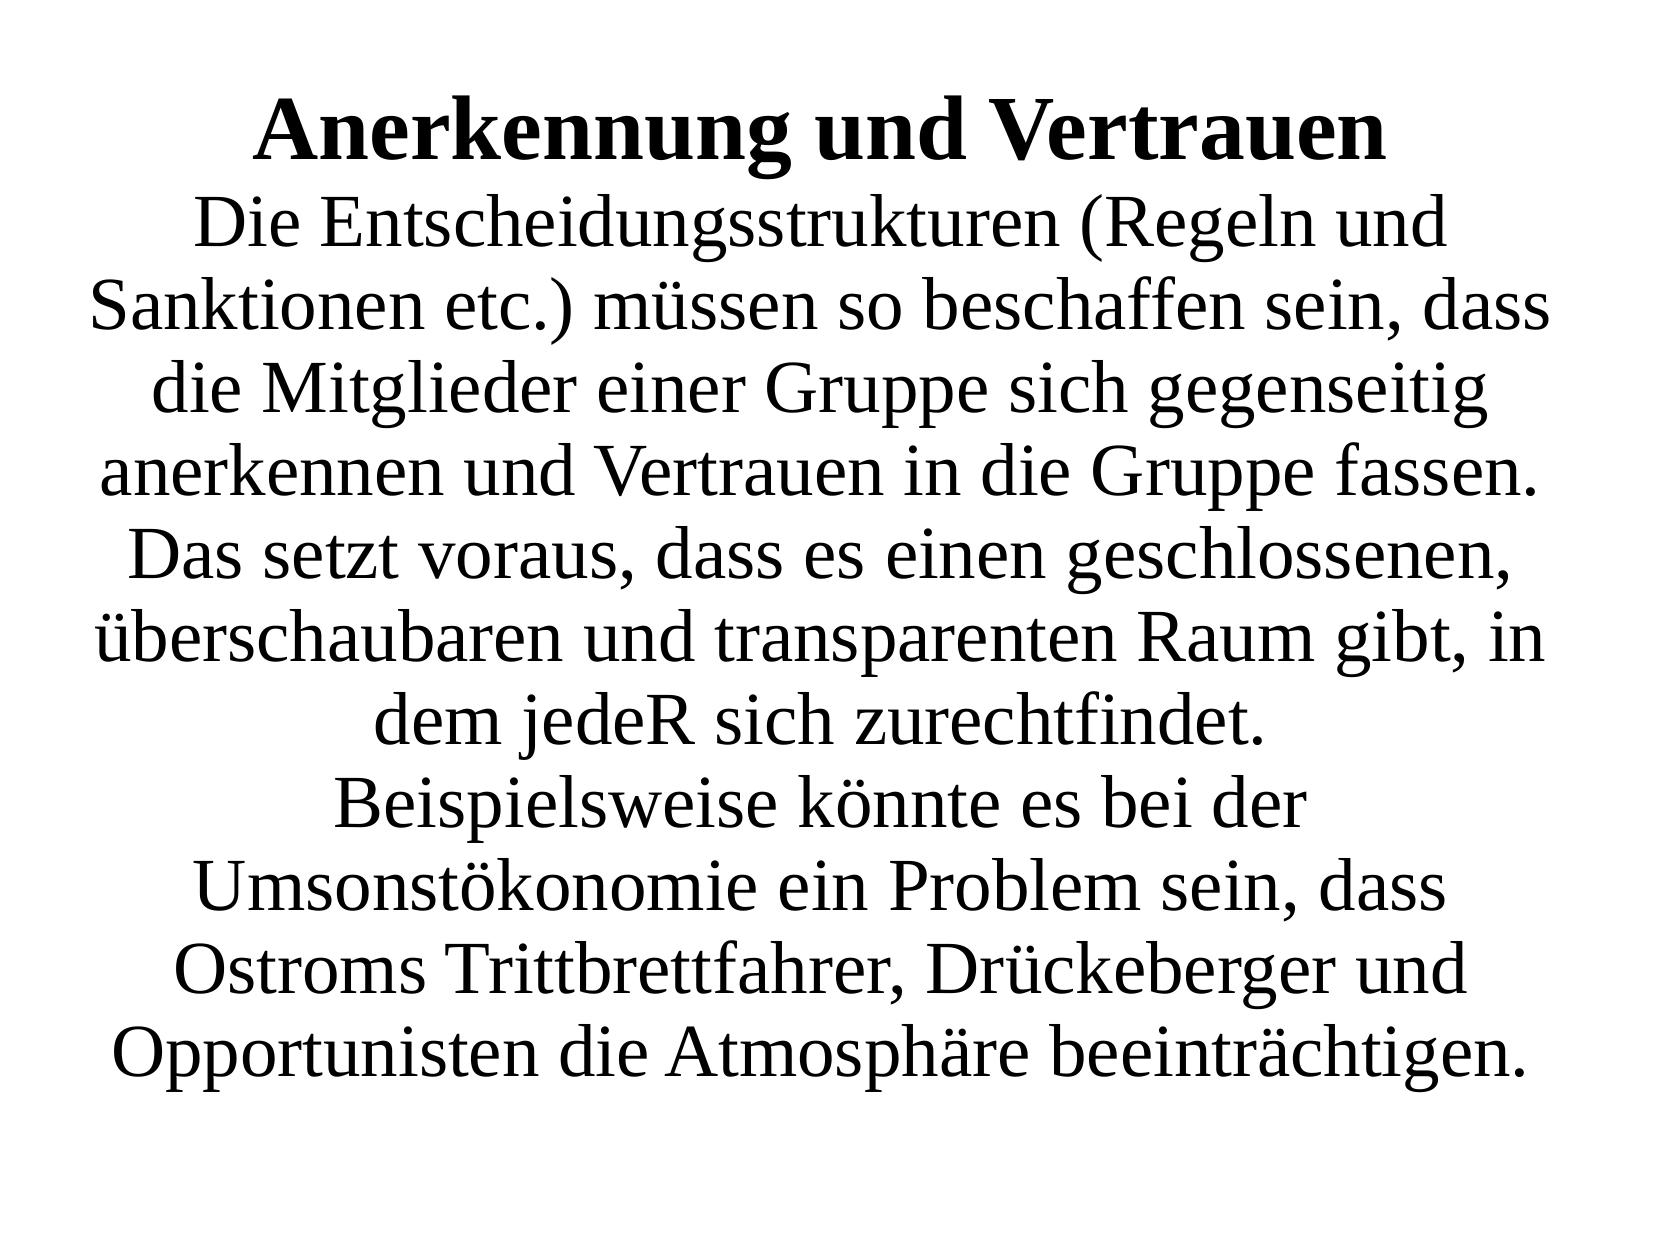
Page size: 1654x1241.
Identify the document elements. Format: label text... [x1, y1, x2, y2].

text_box Anerkennung und Vertrauen Die Entscheidungsstrukturen (Regeln und Sanktionen etc.) müssen so beschaffen sein, dass die Mitglieder einer Gruppe sich gegenseitig anerkennen und Vertrauen in die Gruppe fassen. Das setzt voraus, dass es einen geschlossenen, überschaubaren und transparenten Raum gibt, in dem jedeR sich zurechtfindet. Beispielsweise könnte es bei der Umsonstökonomie ein Problem sein, dass Ostroms Trittbrettfahrer, Drückeberger und Opportunisten die Atmosphäre beeinträchtigen. [73, 70, 1580, 1100]
